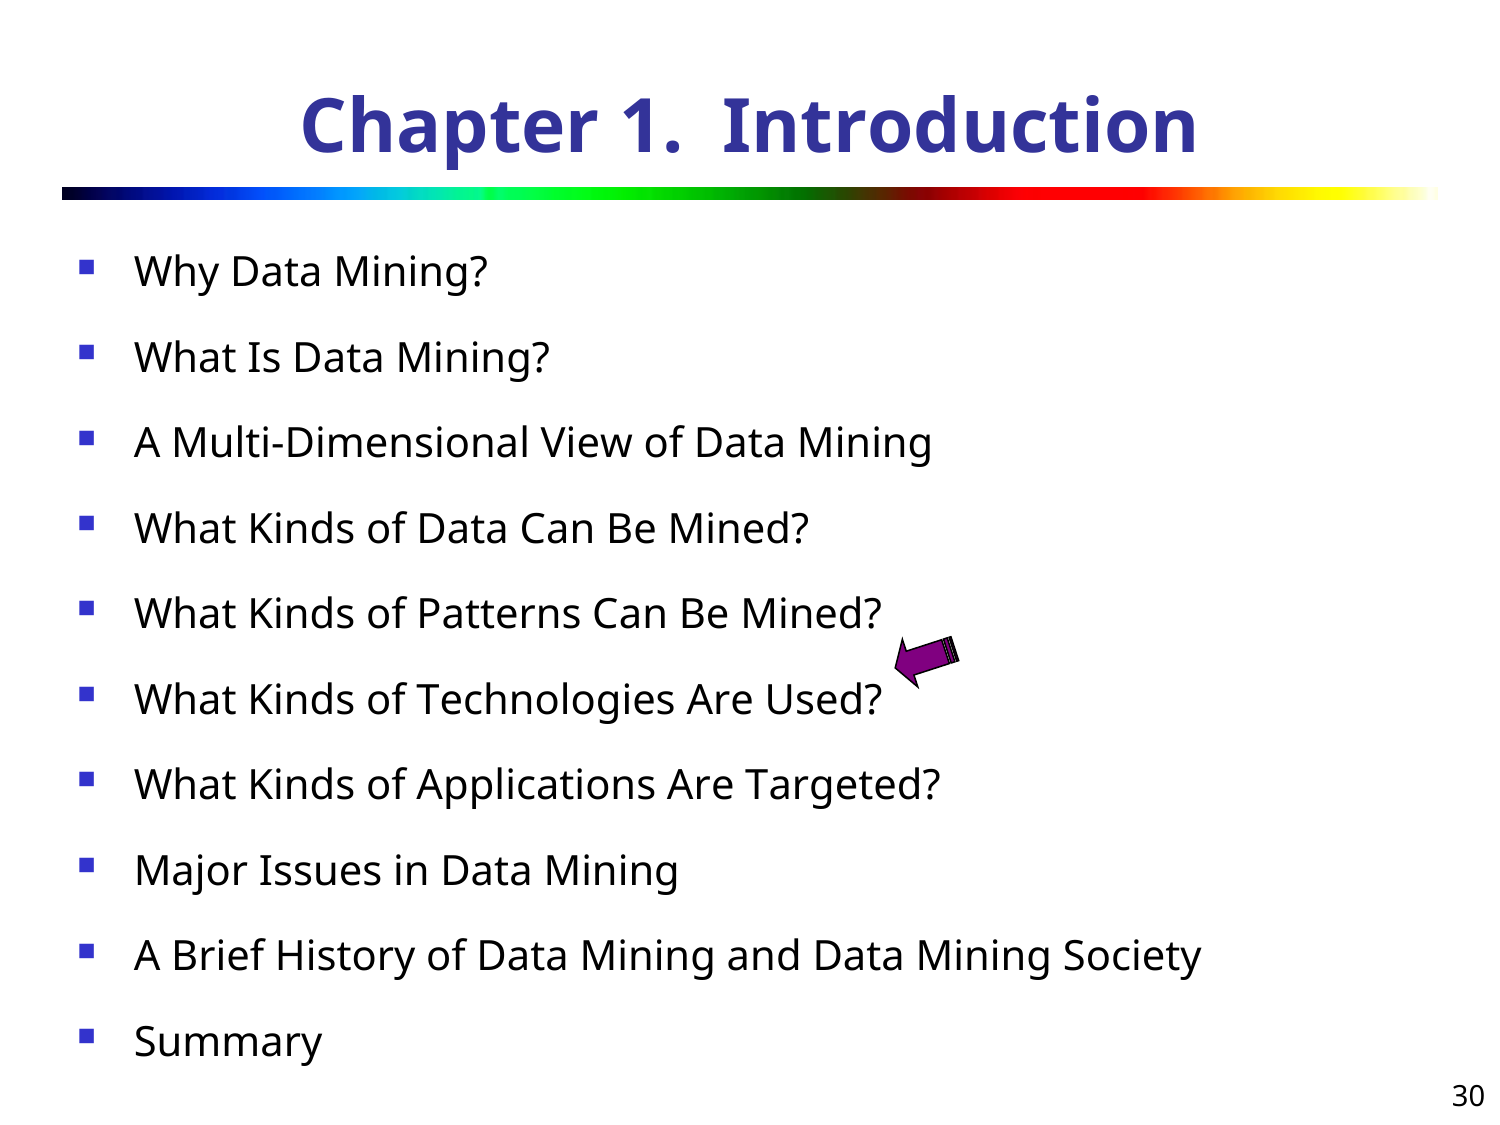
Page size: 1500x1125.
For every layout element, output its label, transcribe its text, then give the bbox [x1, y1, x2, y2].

text_box [895, 636, 959, 687]
title Chapter 1. Introduction [62, 37, 1438, 175]
text_box <number> [1187, 1050, 1500, 1125]
list Why Data Mining? What Is Data Mining? A Multi-Dimensional View of Data Mining What Kinds of Data Can Be Mined? What Kinds of Patterns Can Be Mined? What Kinds of Technologies Are Used? What Kinds of Applications Are Targeted? Major Issues in Data Mining A Brief History of Data Mining and Data Mining Society Summary [62, 212, 1413, 1075]
